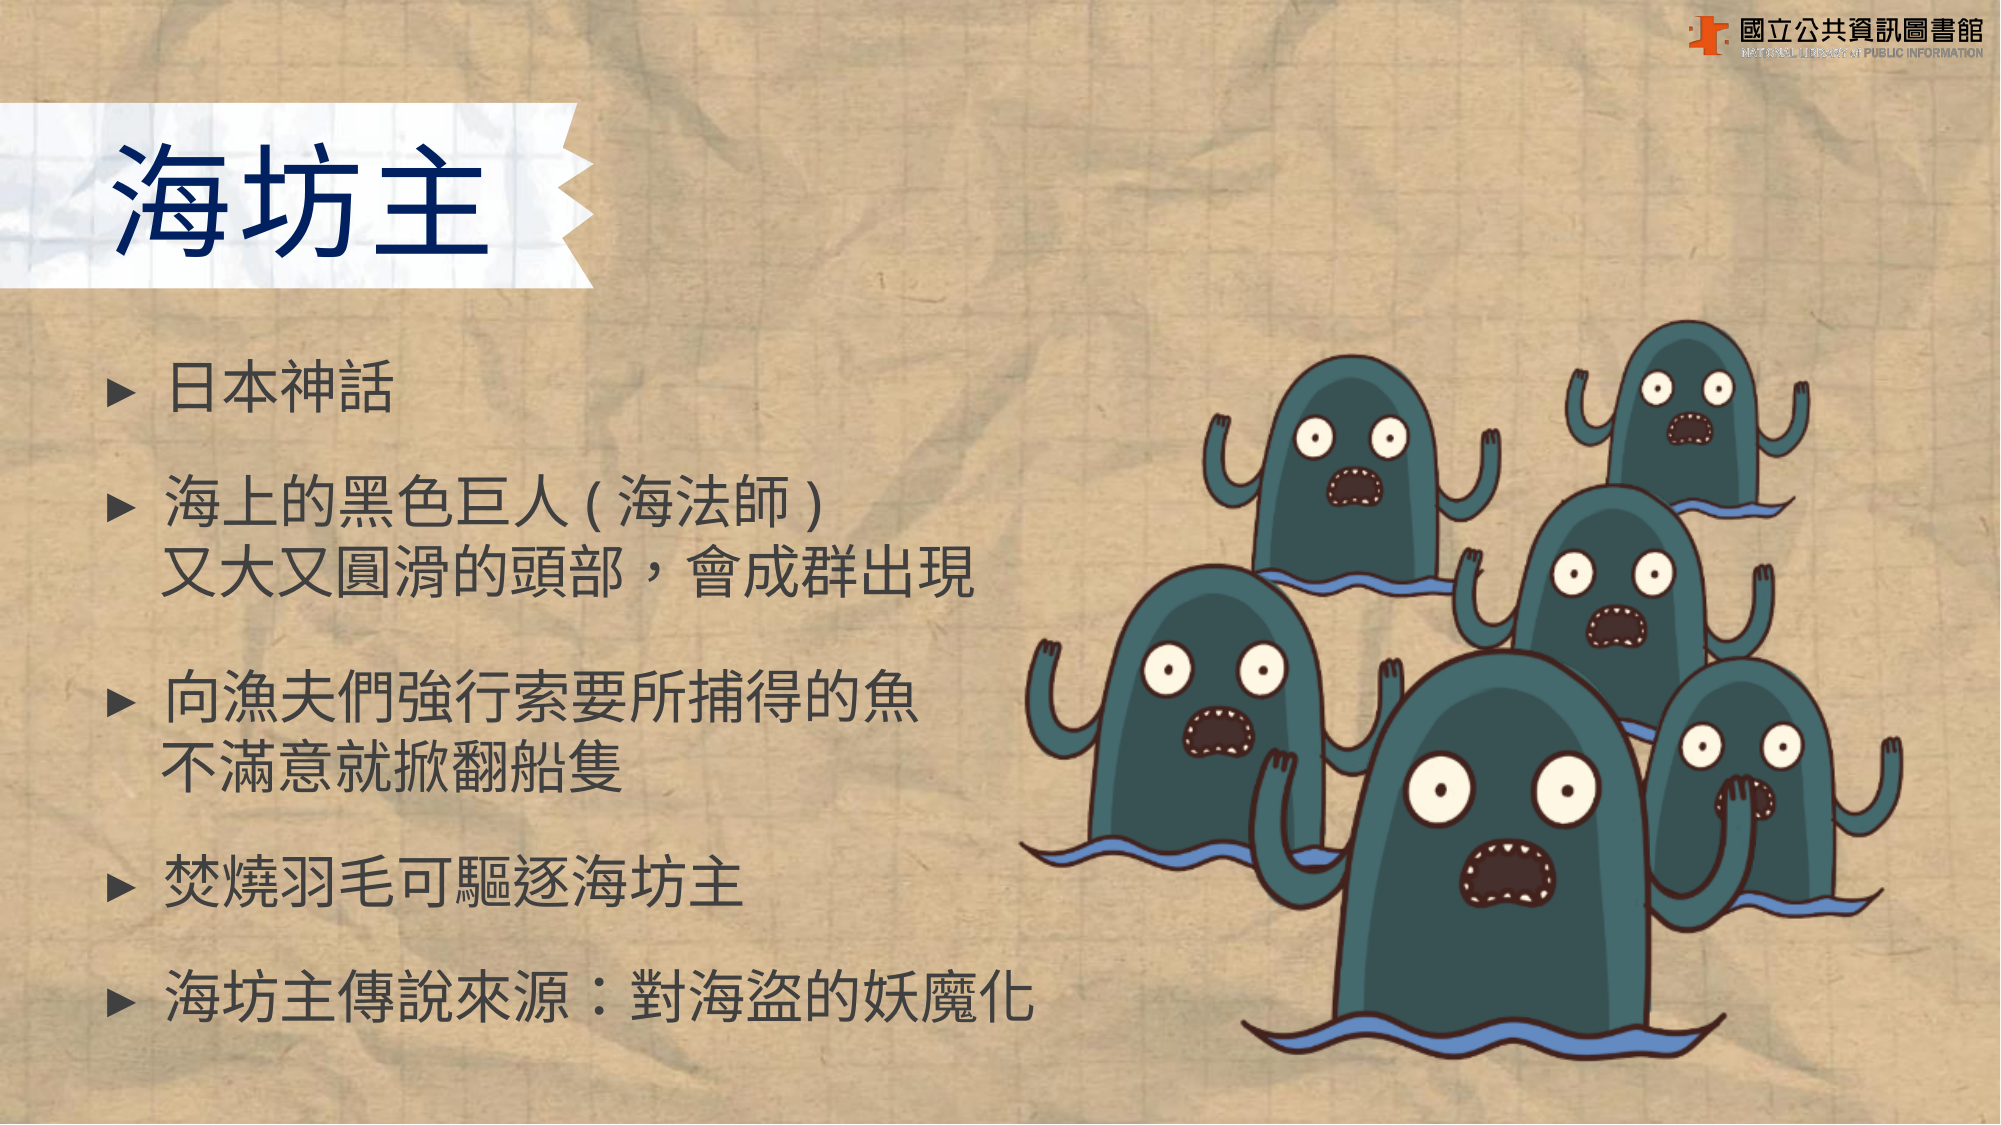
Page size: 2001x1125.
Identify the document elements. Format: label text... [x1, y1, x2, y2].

text_box ▸ 海坊主傳說來源：對海盜的妖魔化 [92, 952, 1041, 1039]
text_box ▸ 海上的黑色巨人(海法師) 又大又圓滑的頭部，會成群出現 [92, 458, 1099, 615]
picture [870, 245, 1991, 1125]
text_box ▸ 向漁夫們強行索要所捕得的魚 不滿意就掀翻船隻 [92, 652, 1041, 809]
picture [0, 23, 659, 350]
text_box ▸ 日本神話 [92, 343, 1138, 429]
text_box 海坊主 [92, 115, 710, 283]
text_box ▸ 焚燒羽毛可驅逐海坊主 [92, 838, 942, 924]
